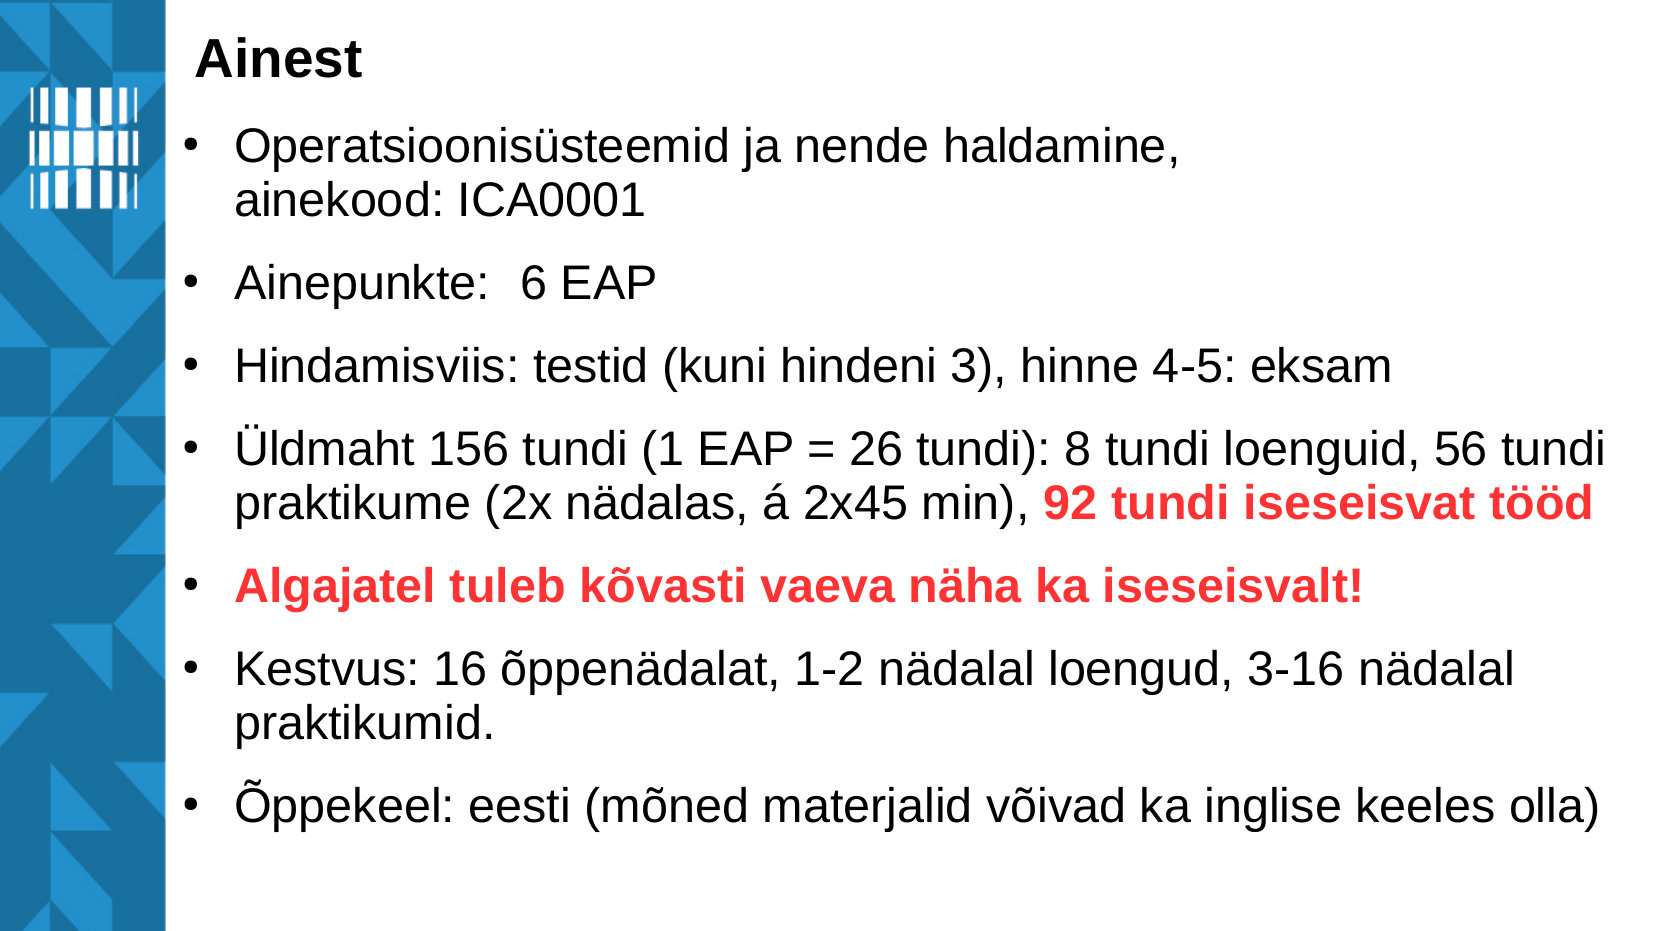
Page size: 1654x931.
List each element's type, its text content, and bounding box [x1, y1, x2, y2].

list Operatsioonisüsteemid ja nende haldamine, ainekood: ICA0001 Ainepunkte: 6 EAP Hindamisviis: testid (kuni hindeni 3), hinne 4-5: eksam Üldmaht 156 tundi (1 EAP = 26 tundi): 8 tundi loenguid, 56 tundi praktikume (2x nädalas, á 2x45 min), 92 tundi iseseisvat tööd Algajatel tuleb kõvasti vaeva näha ka iseseisvalt! Kestvus: 16 õppenädalat, 1-2 nädalal loengud, 3-16 nädalal praktikumid. Õppekeel: eesti (mõned materjalid võivad ka inglise keeles olla) [165, 118, 1642, 916]
title Ainest [194, 27, 650, 90]
